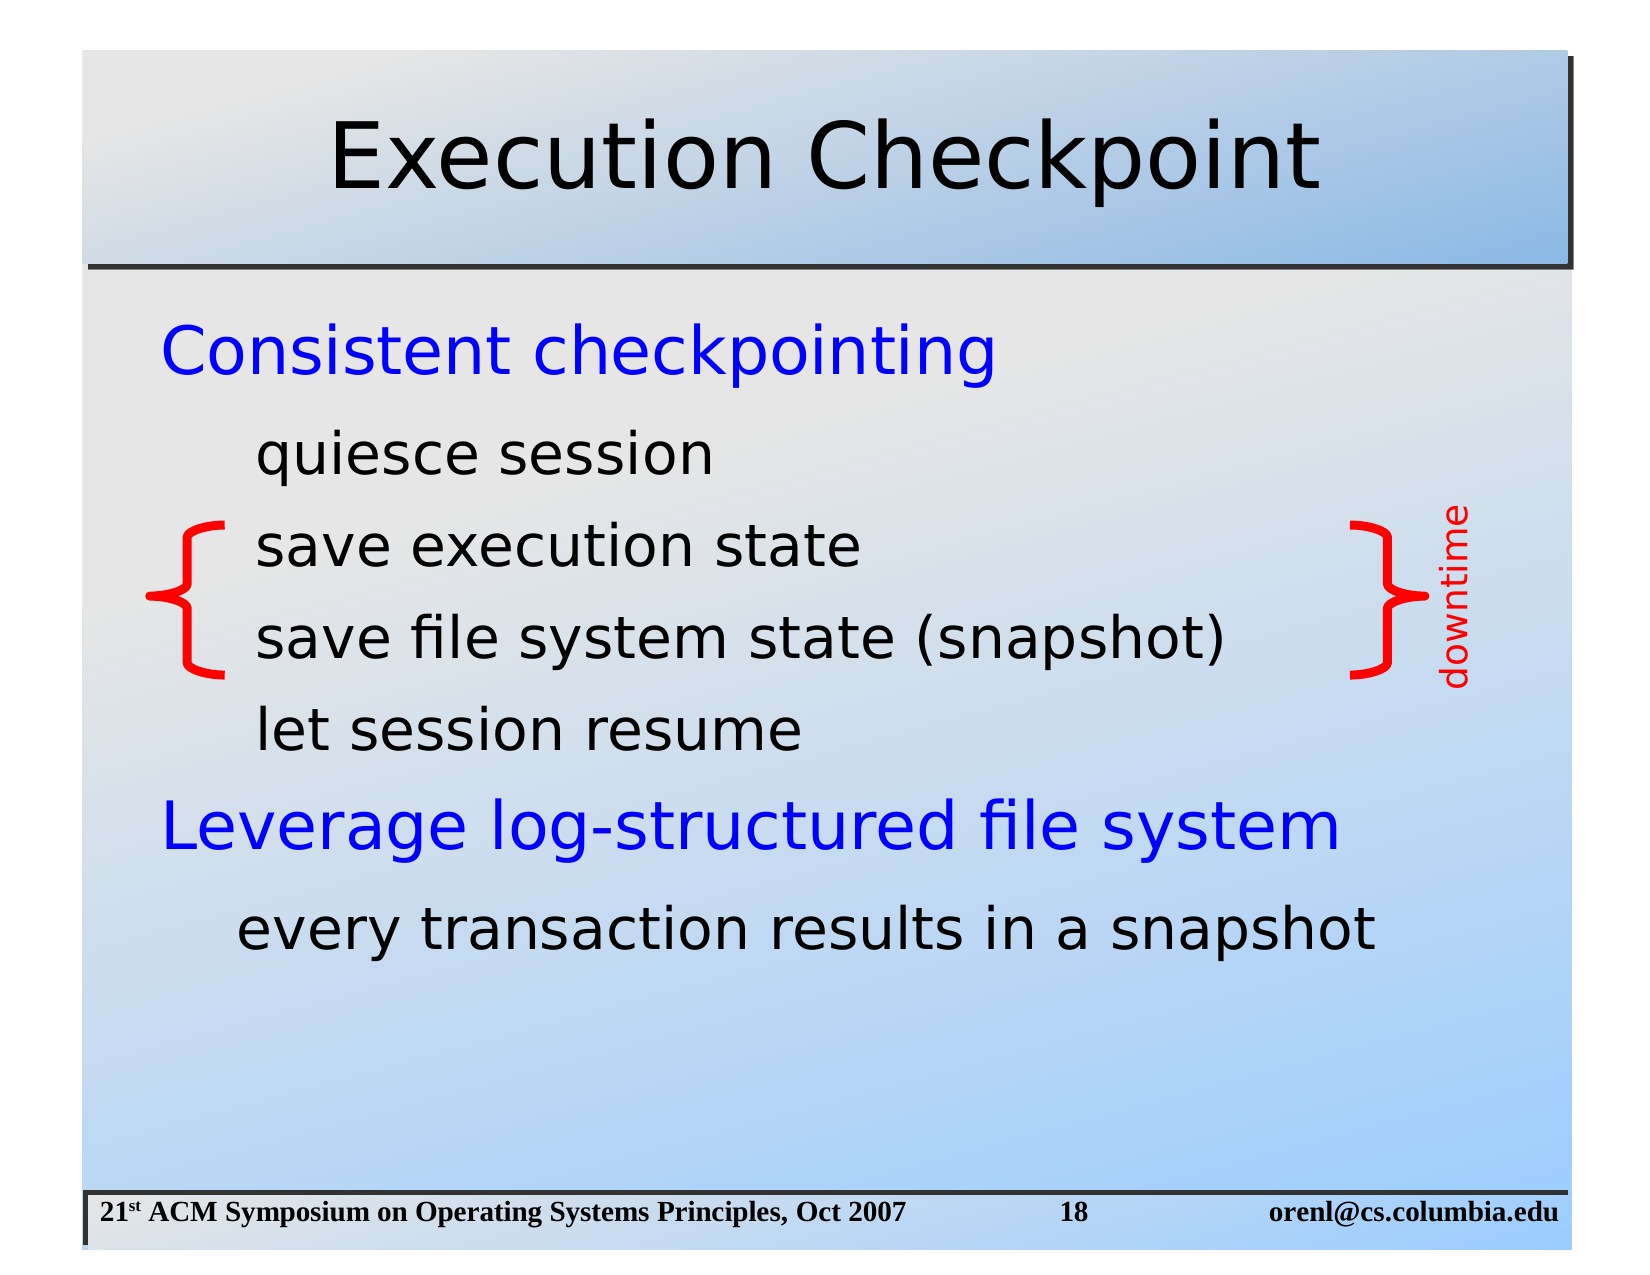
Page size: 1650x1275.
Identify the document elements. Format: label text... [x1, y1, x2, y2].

text_box downtime [1424, 449, 1484, 705]
list Consistent checkpointing quiesce session save execution state save file system state (snapshot) let session resume Leverage log-structured file system every transaction results in a snapshot [82, 298, 1568, 1140]
title Execution Checkpoint [82, 50, 1568, 264]
